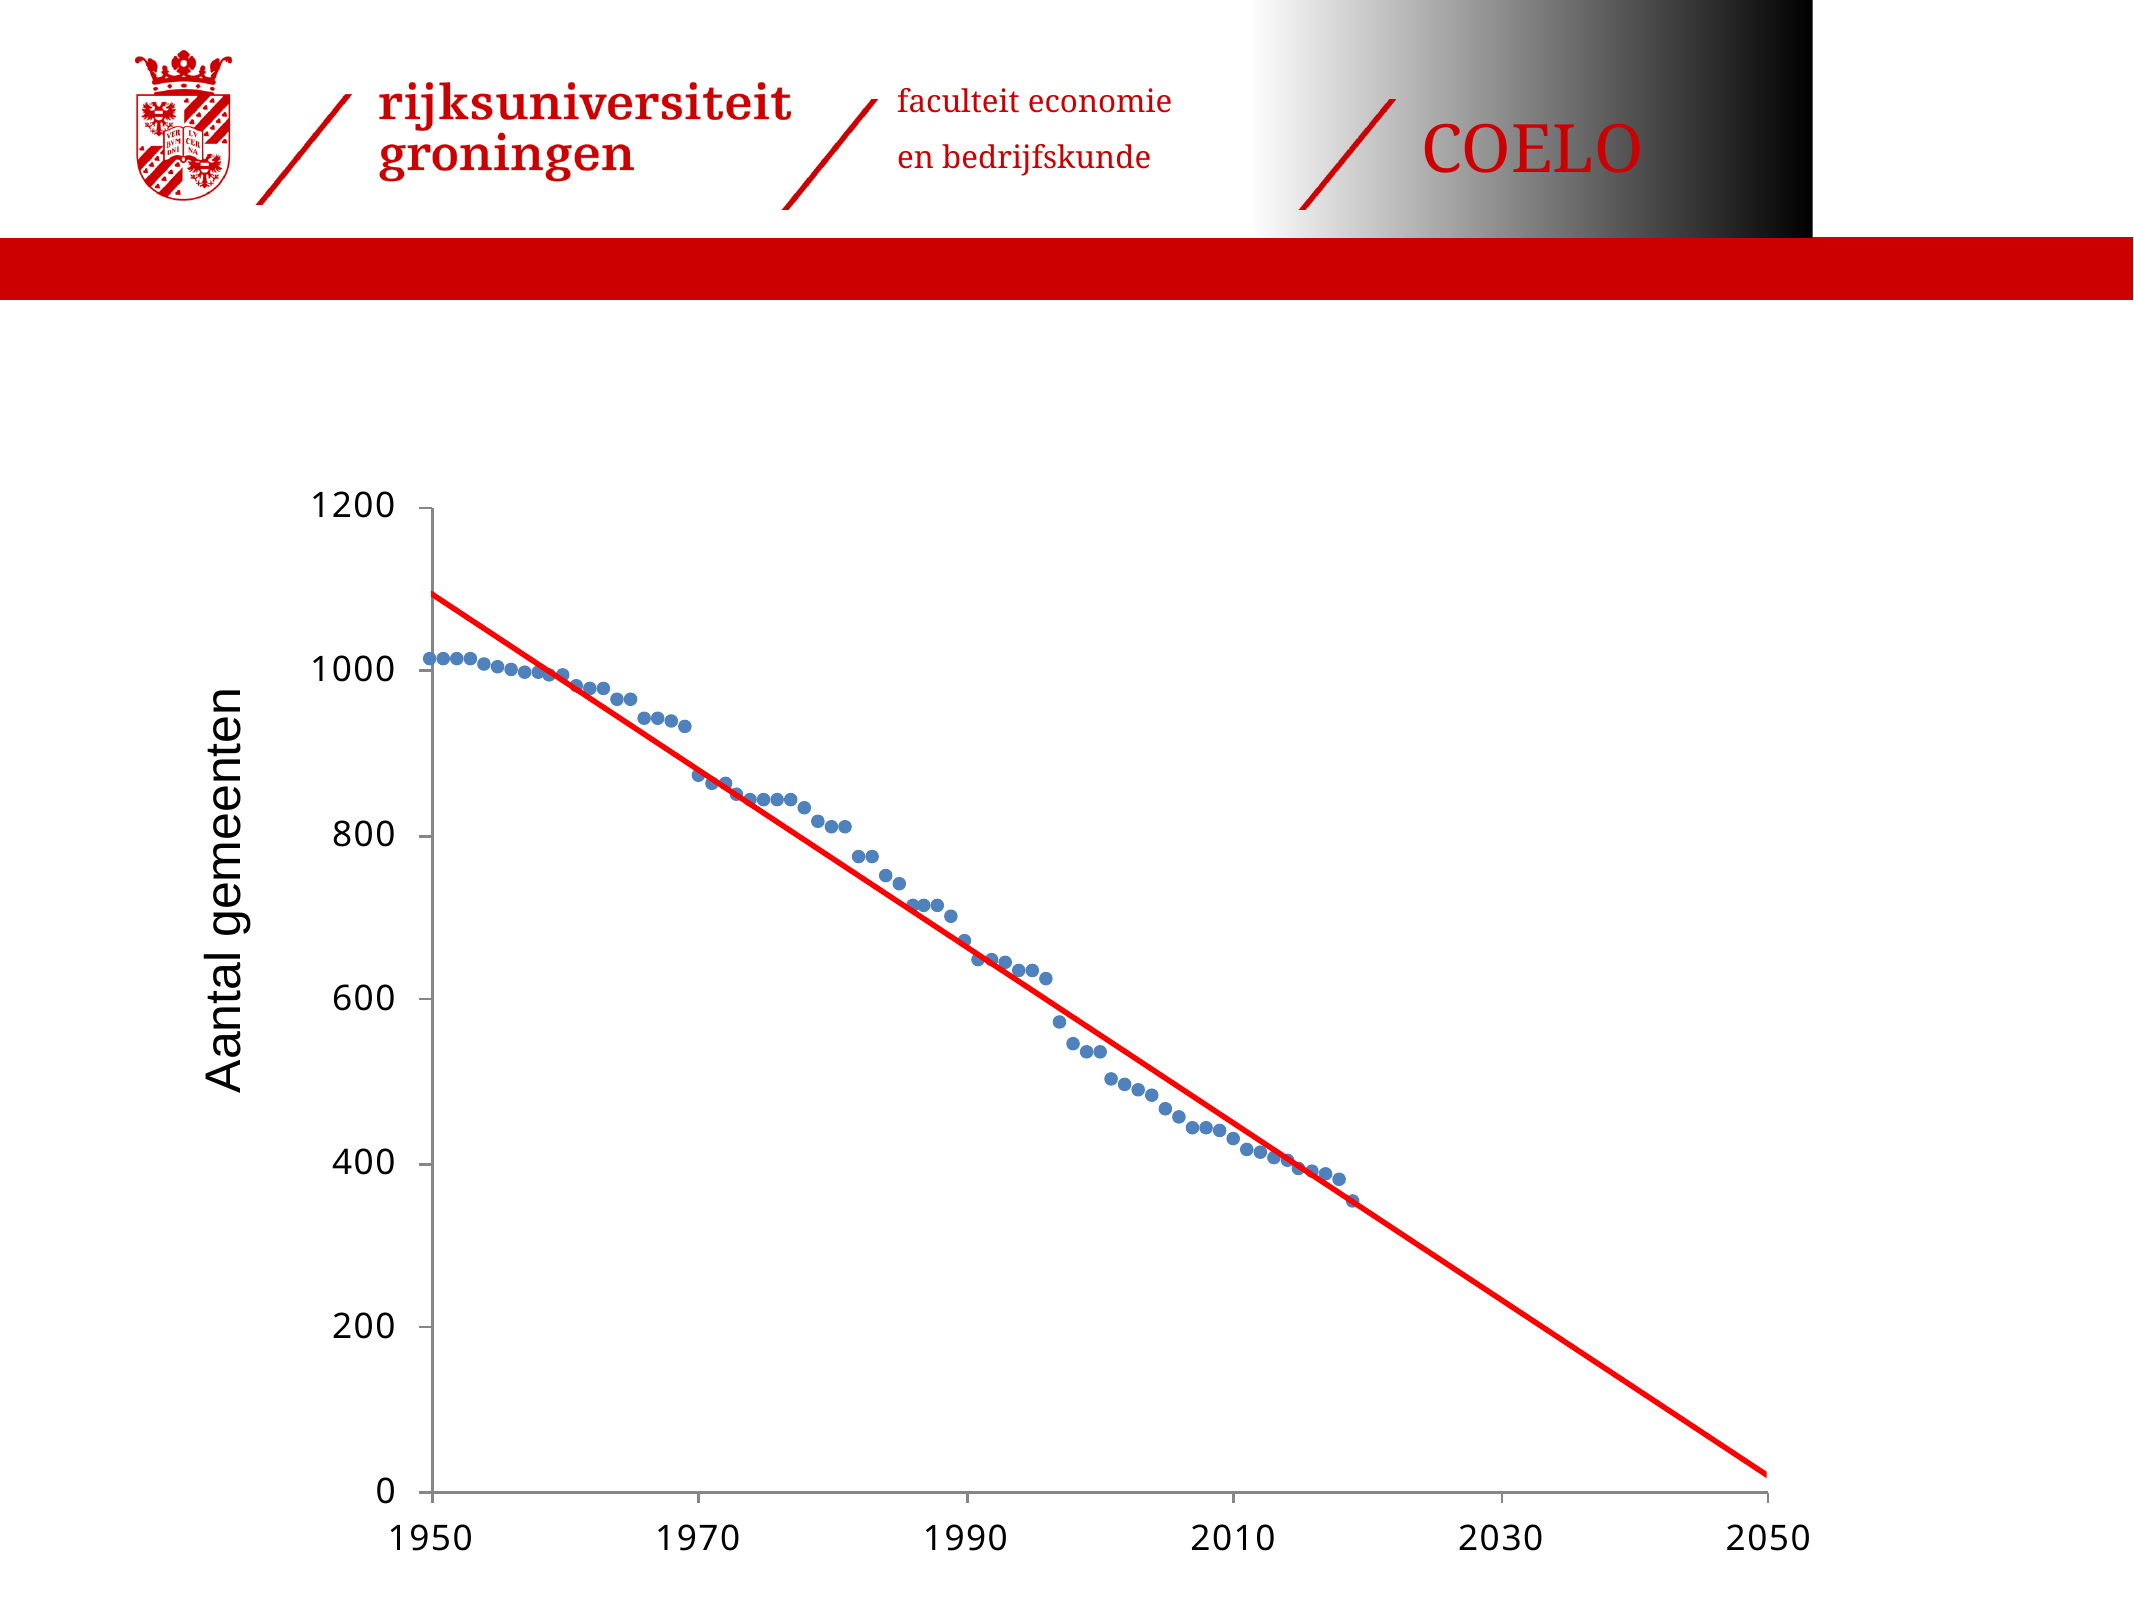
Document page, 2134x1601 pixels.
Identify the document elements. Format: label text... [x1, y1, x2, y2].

picture [295, 457, 1832, 1587]
picture [135, 50, 878, 210]
picture [1298, 99, 1396, 210]
text_box Aantal gemeenten [183, 667, 259, 1109]
